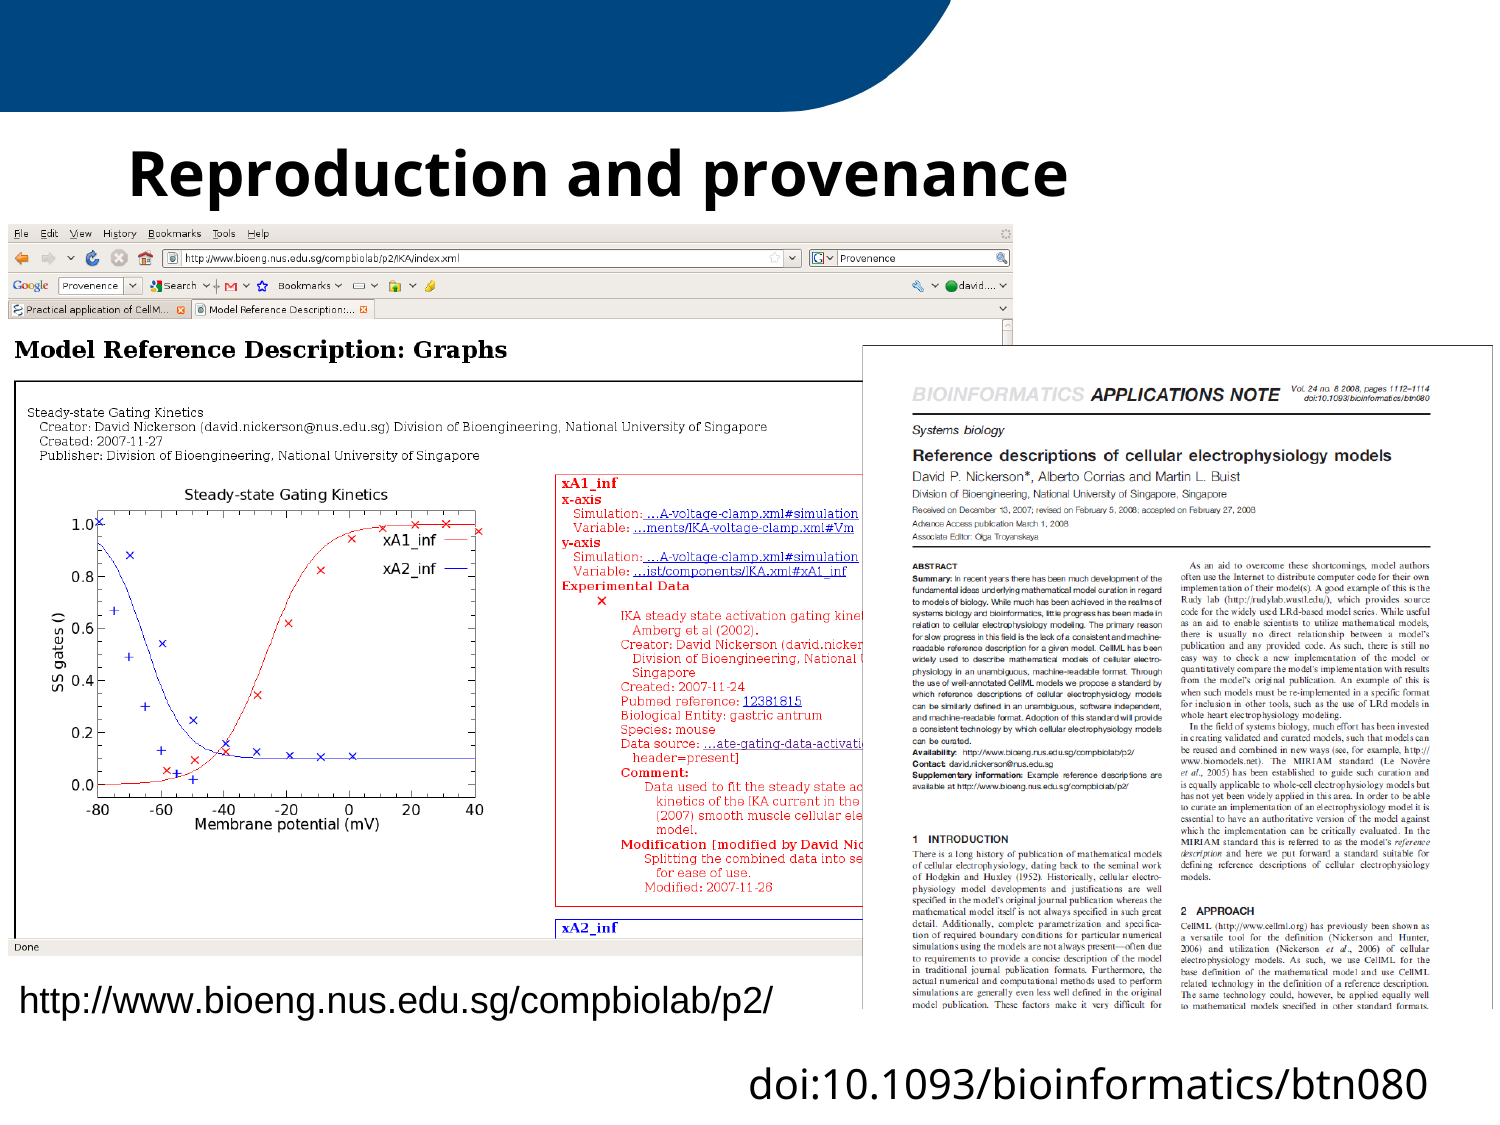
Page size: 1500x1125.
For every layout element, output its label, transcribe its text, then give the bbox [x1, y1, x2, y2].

picture [8, 224, 1493, 1009]
title Reproduction and provenance [112, 115, 1388, 229]
text_box doi:10.1093/bioinformatics/btn080 [733, 1050, 1500, 1115]
text_box http://www.bioeng.nus.edu.sg/compbiolab/p2/ [3, 969, 789, 1029]
picture [0, 0, 951, 112]
